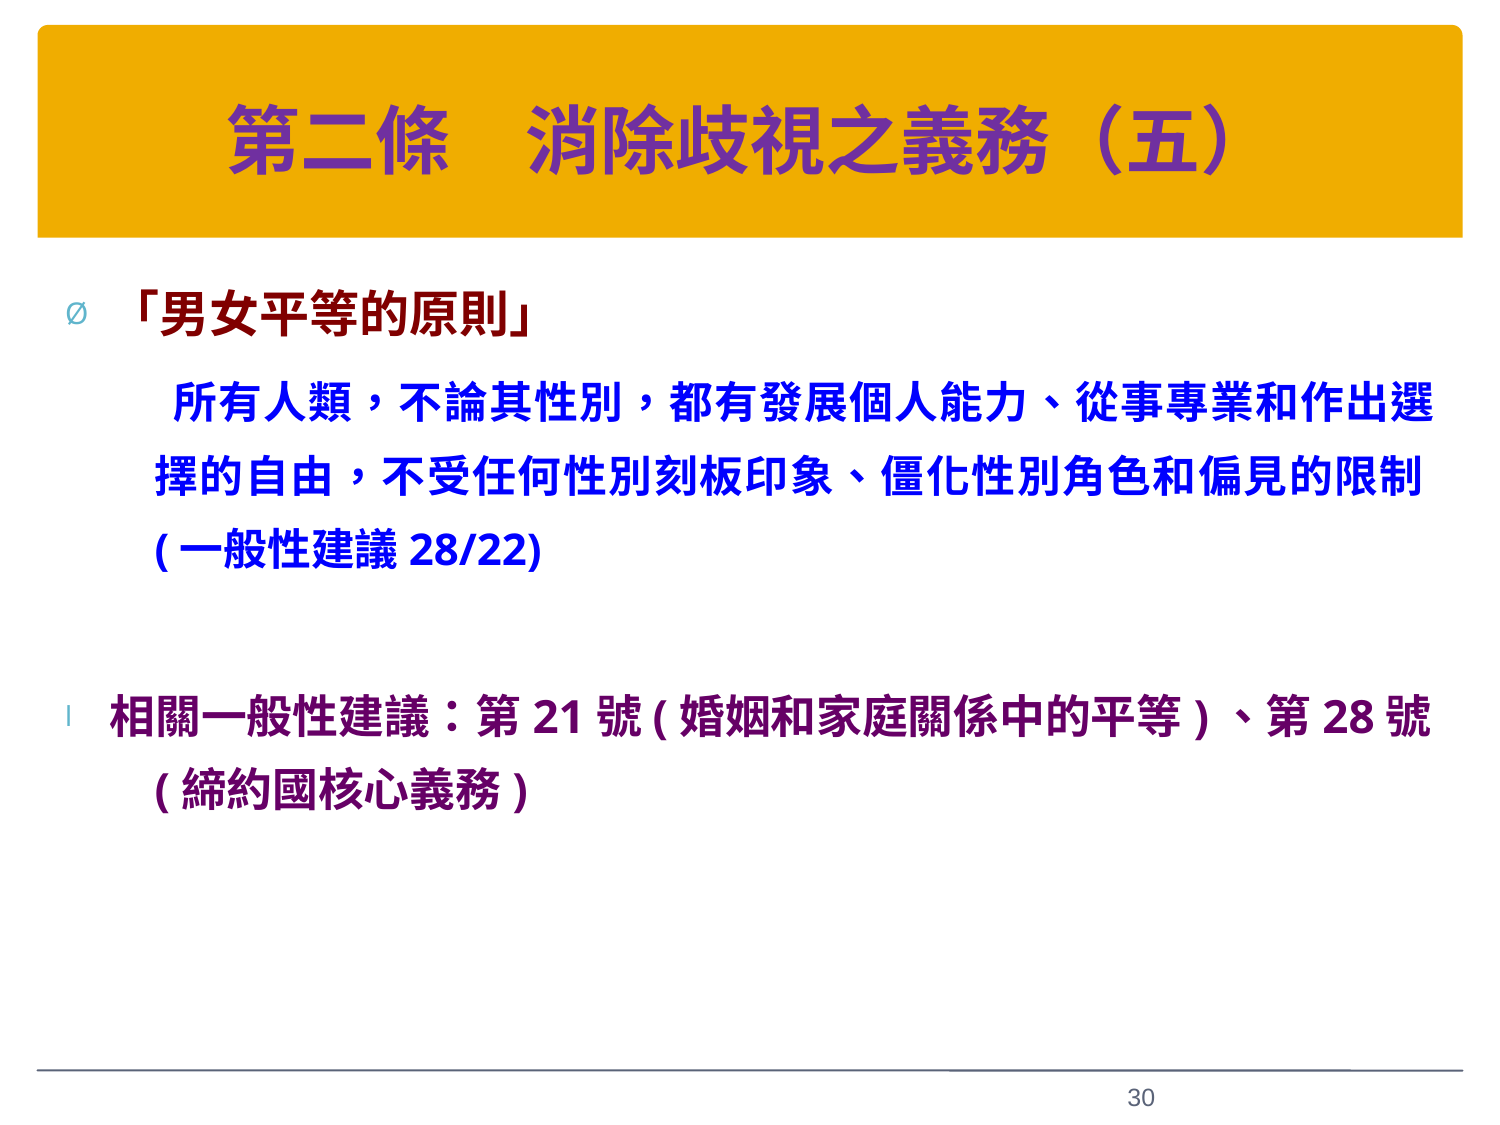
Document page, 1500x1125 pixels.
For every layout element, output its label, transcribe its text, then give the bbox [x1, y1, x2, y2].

list 「男女平等的原則」 所有人類，不論其性別，都有發展個人能力、從事專業和作出選擇的自由，不受任何性別刻板印象、僵化性別角色和偏見的限制(一般性建議28/22) 相關一般性建議：第21號(婚姻和家庭關係中的平等)、第28號(締約國核心義務) [50, 262, 1451, 1051]
title 第二條 消除歧視之義務（五） [50, 45, 1451, 233]
text_box 30 [1112, 1069, 1463, 1123]
